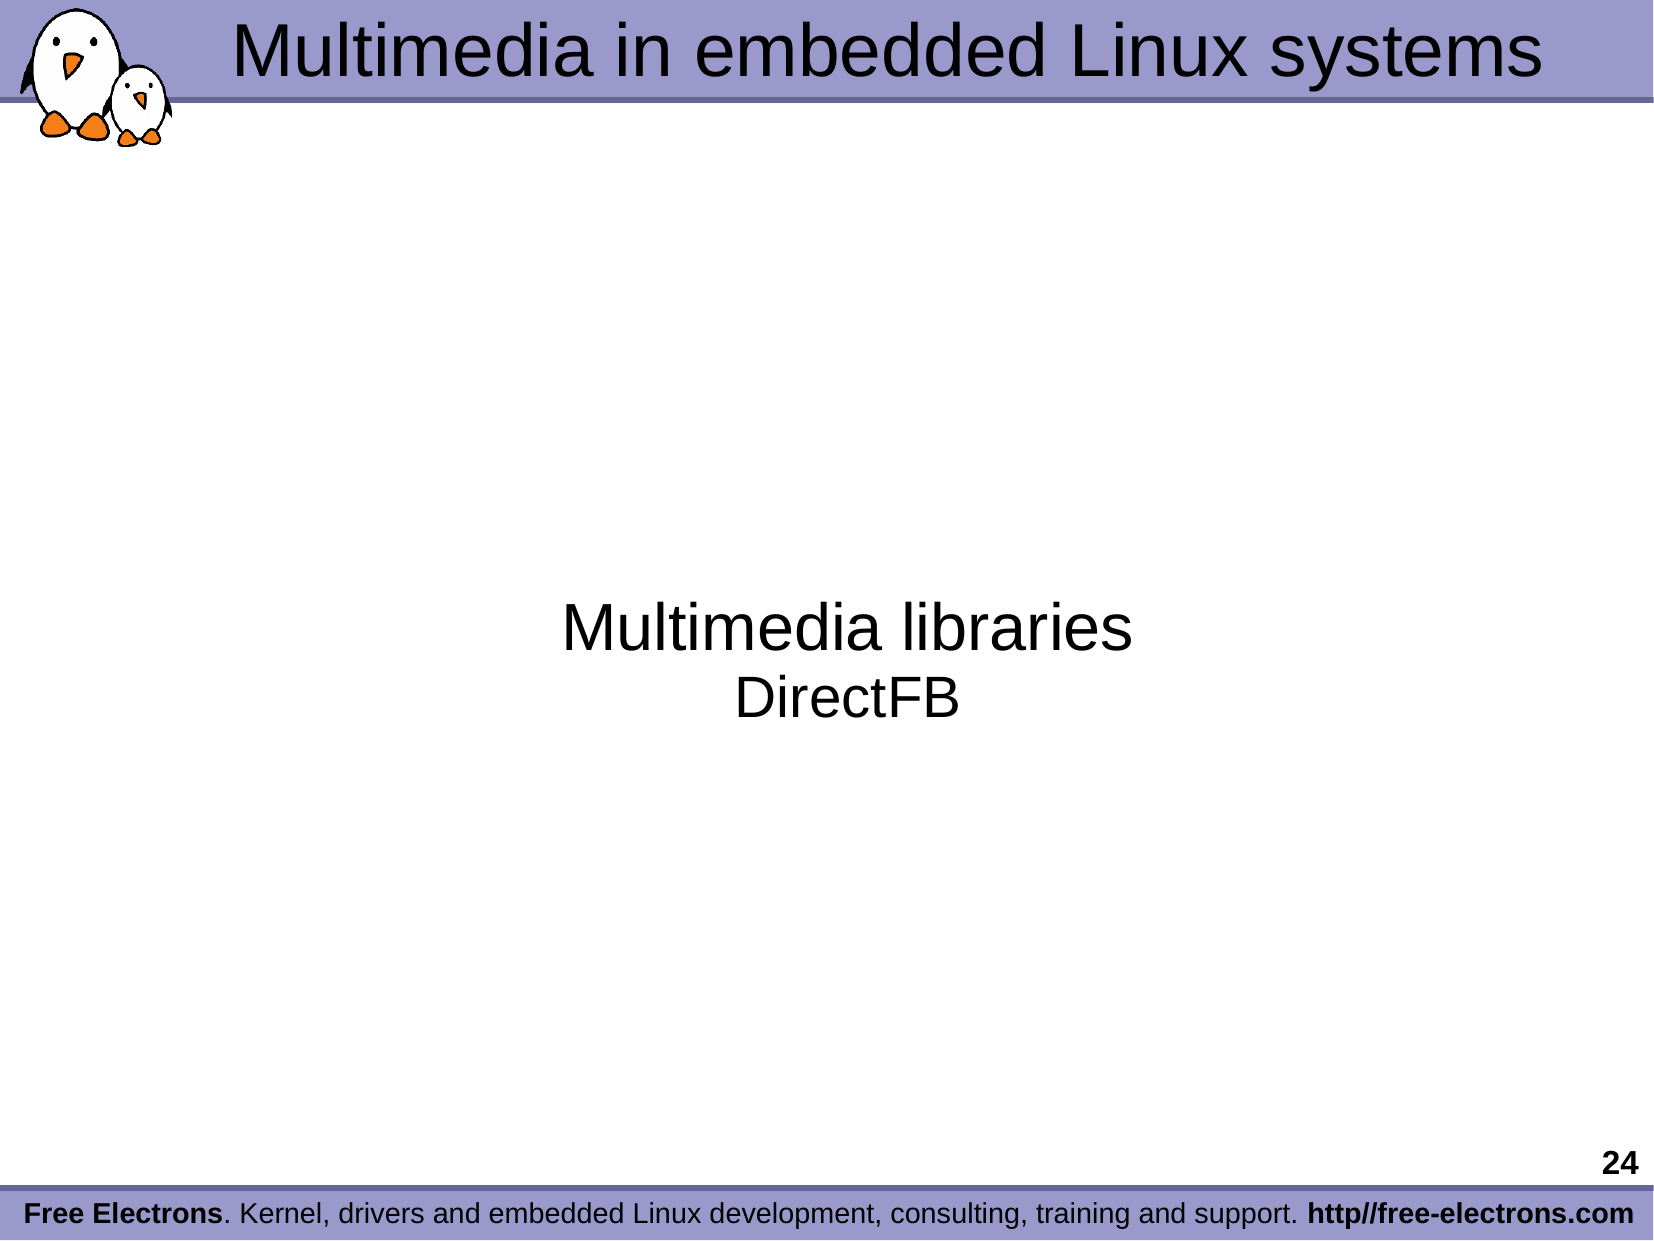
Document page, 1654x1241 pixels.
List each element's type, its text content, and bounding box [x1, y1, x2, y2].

picture [20, 8, 172, 147]
title Multimedia in embedded Linux systems [143, 0, 1634, 101]
subtitle Multimedia libraries DirectFB [68, 201, 1592, 1118]
